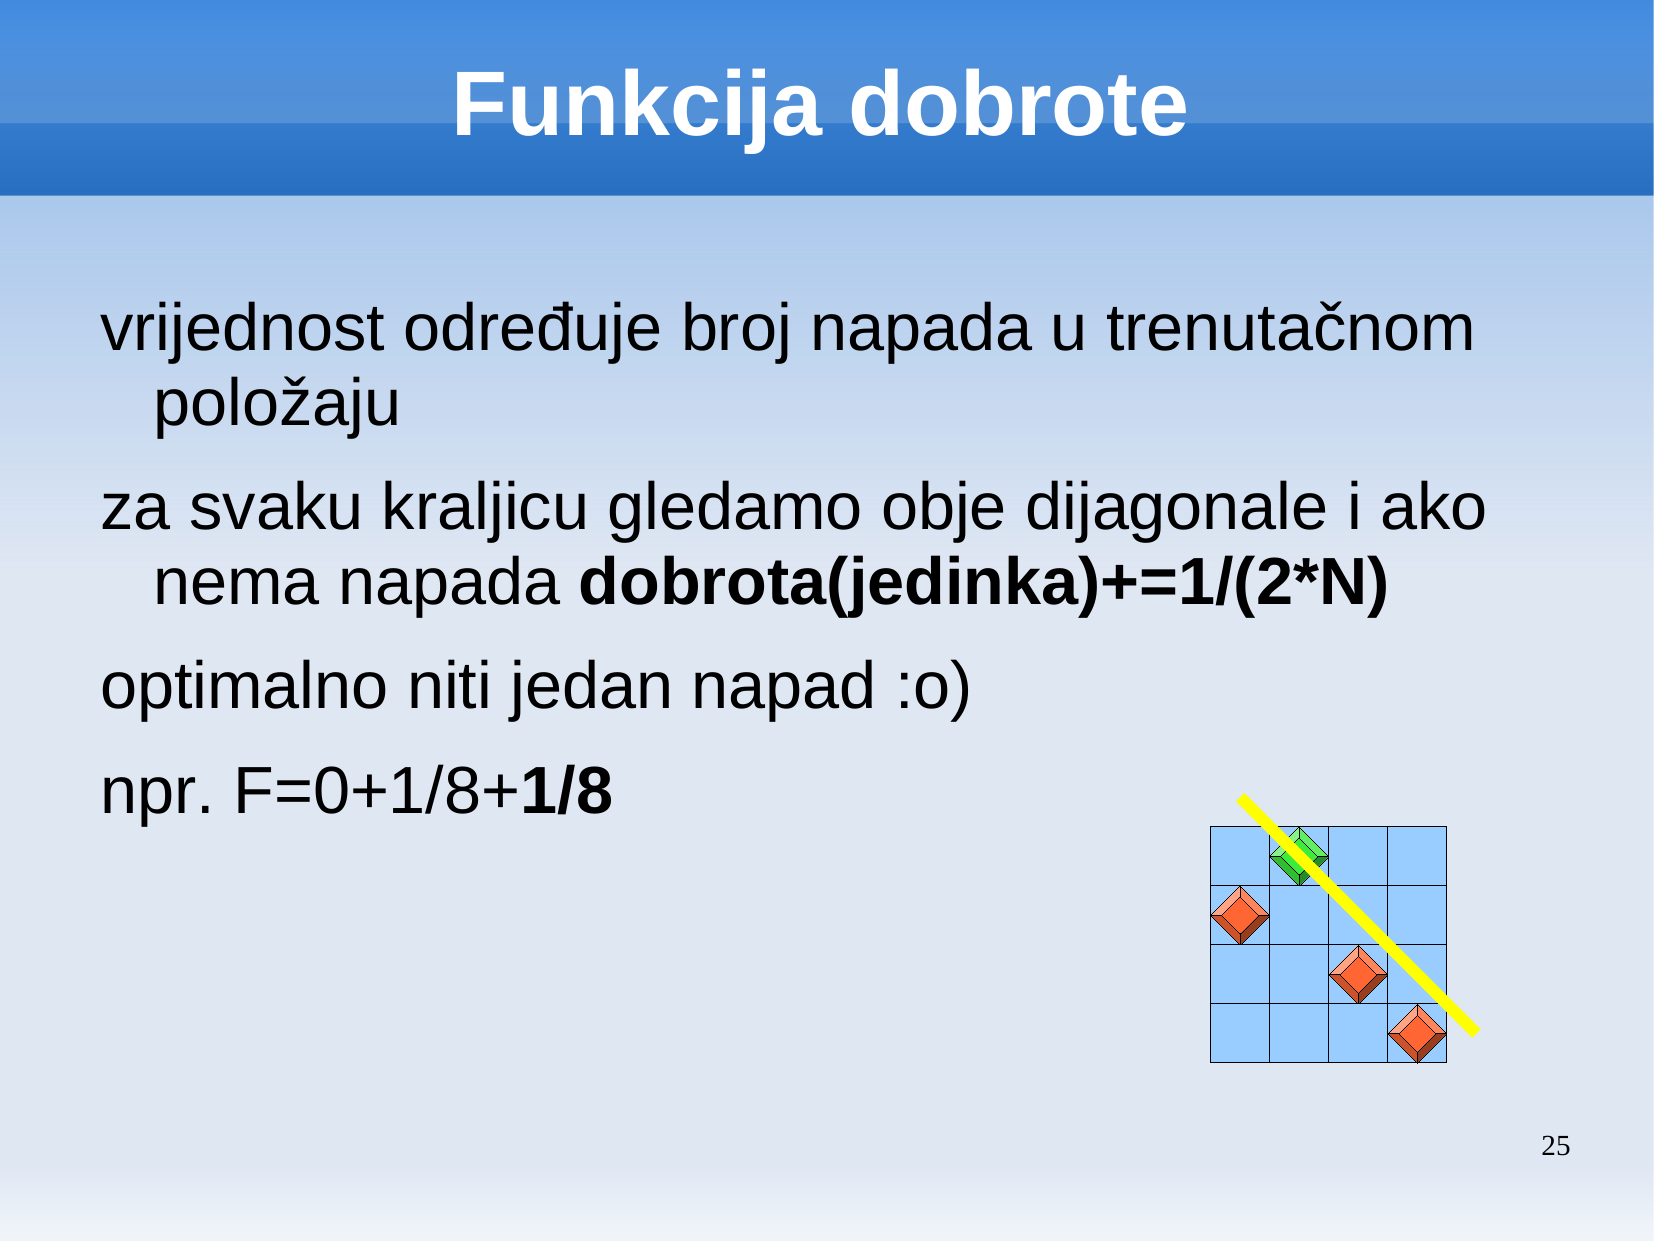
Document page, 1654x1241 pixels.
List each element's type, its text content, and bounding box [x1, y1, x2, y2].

text_box [1360, 945, 1387, 972]
text_box 1 [1269, 846, 1285, 857]
text_box [1388, 826, 1447, 885]
text_box [1279, 826, 1298, 836]
text_box [1270, 837, 1279, 854]
text_box [1329, 955, 1436, 1063]
text_box [1388, 1016, 1447, 1064]
title Funkcija dobrote [76, 7, 1565, 200]
text_box [1270, 1004, 1328, 1063]
text_box [1398, 945, 1447, 994]
text_box [1339, 886, 1387, 934]
text_box [1210, 886, 1238, 914]
text_box [1295, 826, 1387, 885]
text_box 1 [1387, 1003, 1418, 1034]
picture [0, 0, 1654, 1241]
text_box [1329, 896, 1377, 944]
text_box [1210, 826, 1269, 885]
text_box [1419, 1004, 1447, 1032]
text_box [1329, 945, 1357, 973]
text_box [1210, 852, 1328, 1003]
list vrijednost određuje broj napada u trenutačnom položaju za svaku kraljicu gledamo obje dijagonale i ako nema napada dobrota(jedinka)+=1/(2*N) optimalno niti jedan napad :o) npr. F=0+1/8+1/8 [82, 290, 1571, 1094]
text_box [1270, 945, 1328, 1003]
text_box [1210, 1004, 1269, 1063]
text_box 1 [1328, 944, 1359, 975]
text_box [1388, 886, 1447, 944]
text_box [1300, 826, 1328, 854]
text_box 1 [1289, 826, 1300, 842]
text_box [1388, 1004, 1416, 1032]
text_box [1242, 886, 1269, 913]
text_box 1 [1210, 885, 1241, 916]
